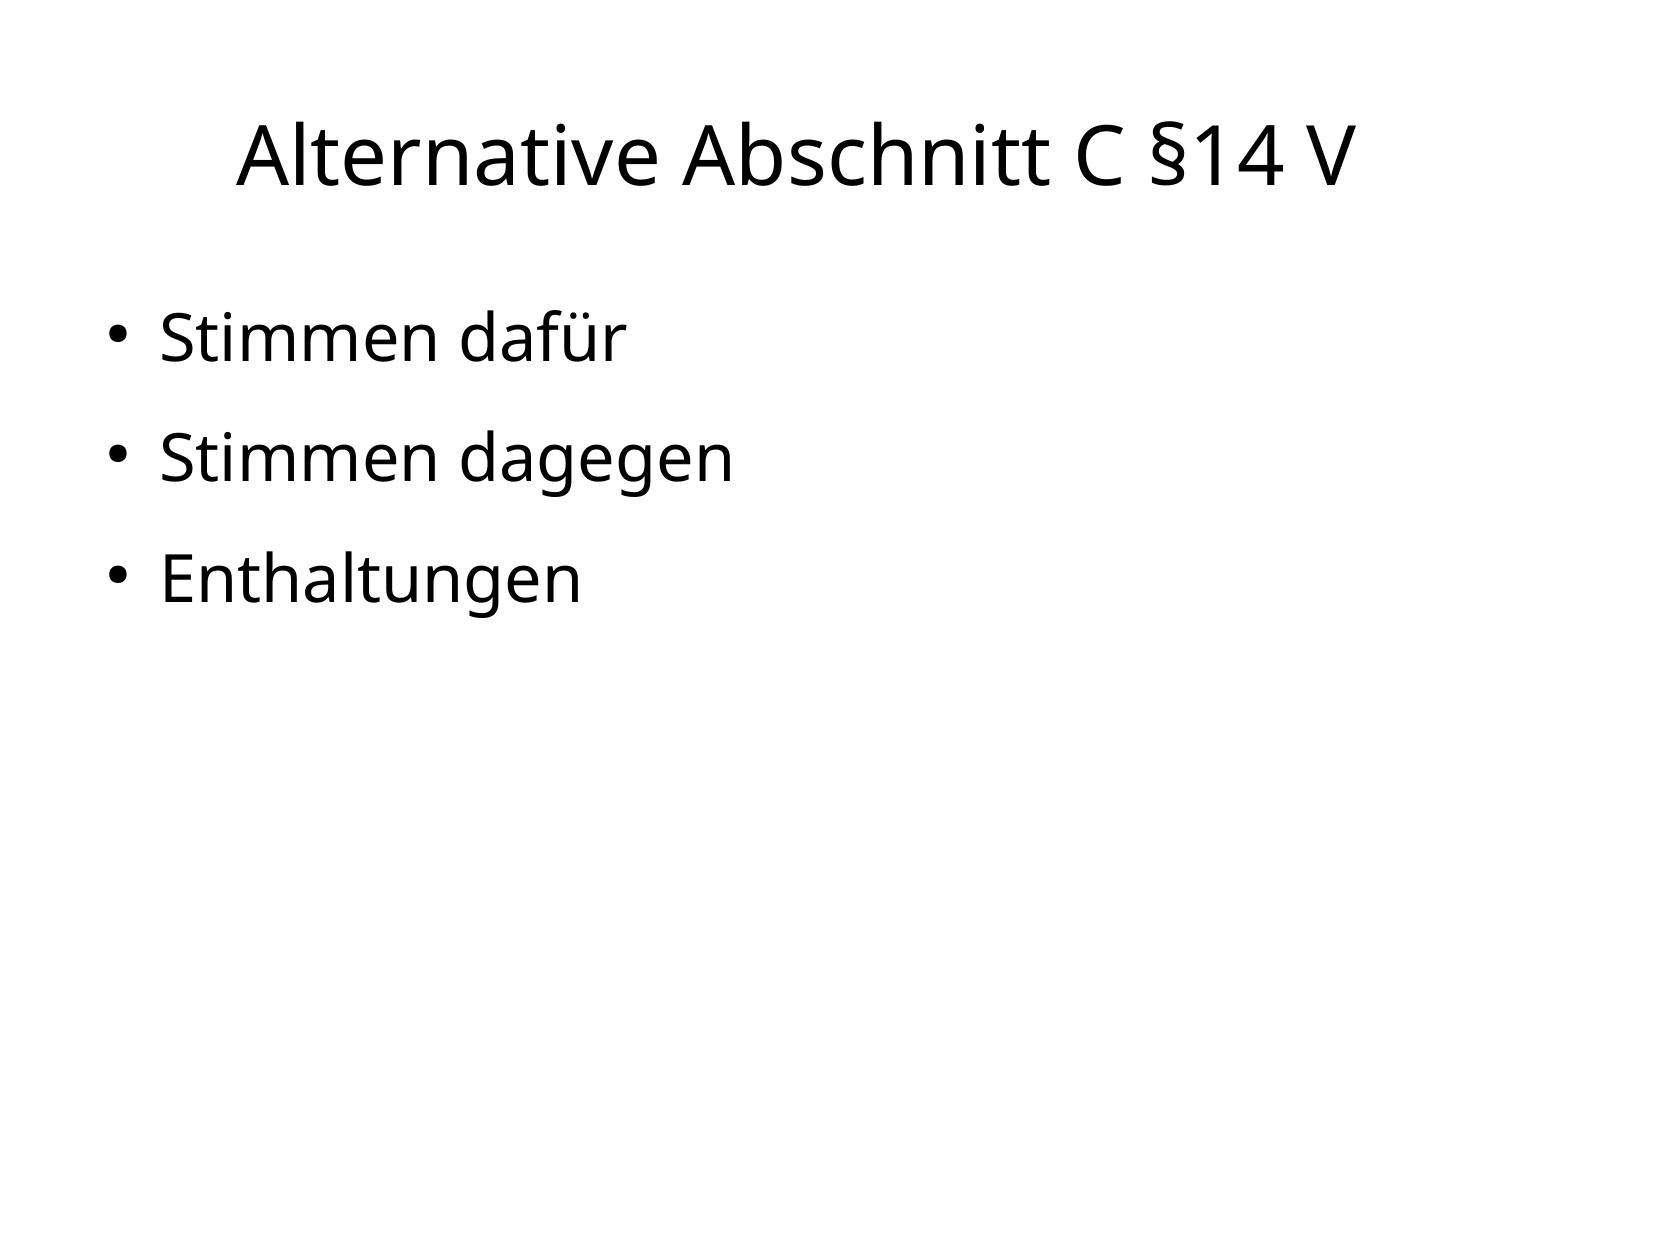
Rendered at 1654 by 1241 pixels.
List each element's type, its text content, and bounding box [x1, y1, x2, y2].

list Stimmen dafür Stimmen dagegen Enthaltungen [88, 290, 1572, 1094]
title Alternative Abschnitt C §14 V [82, 56, 1571, 250]
